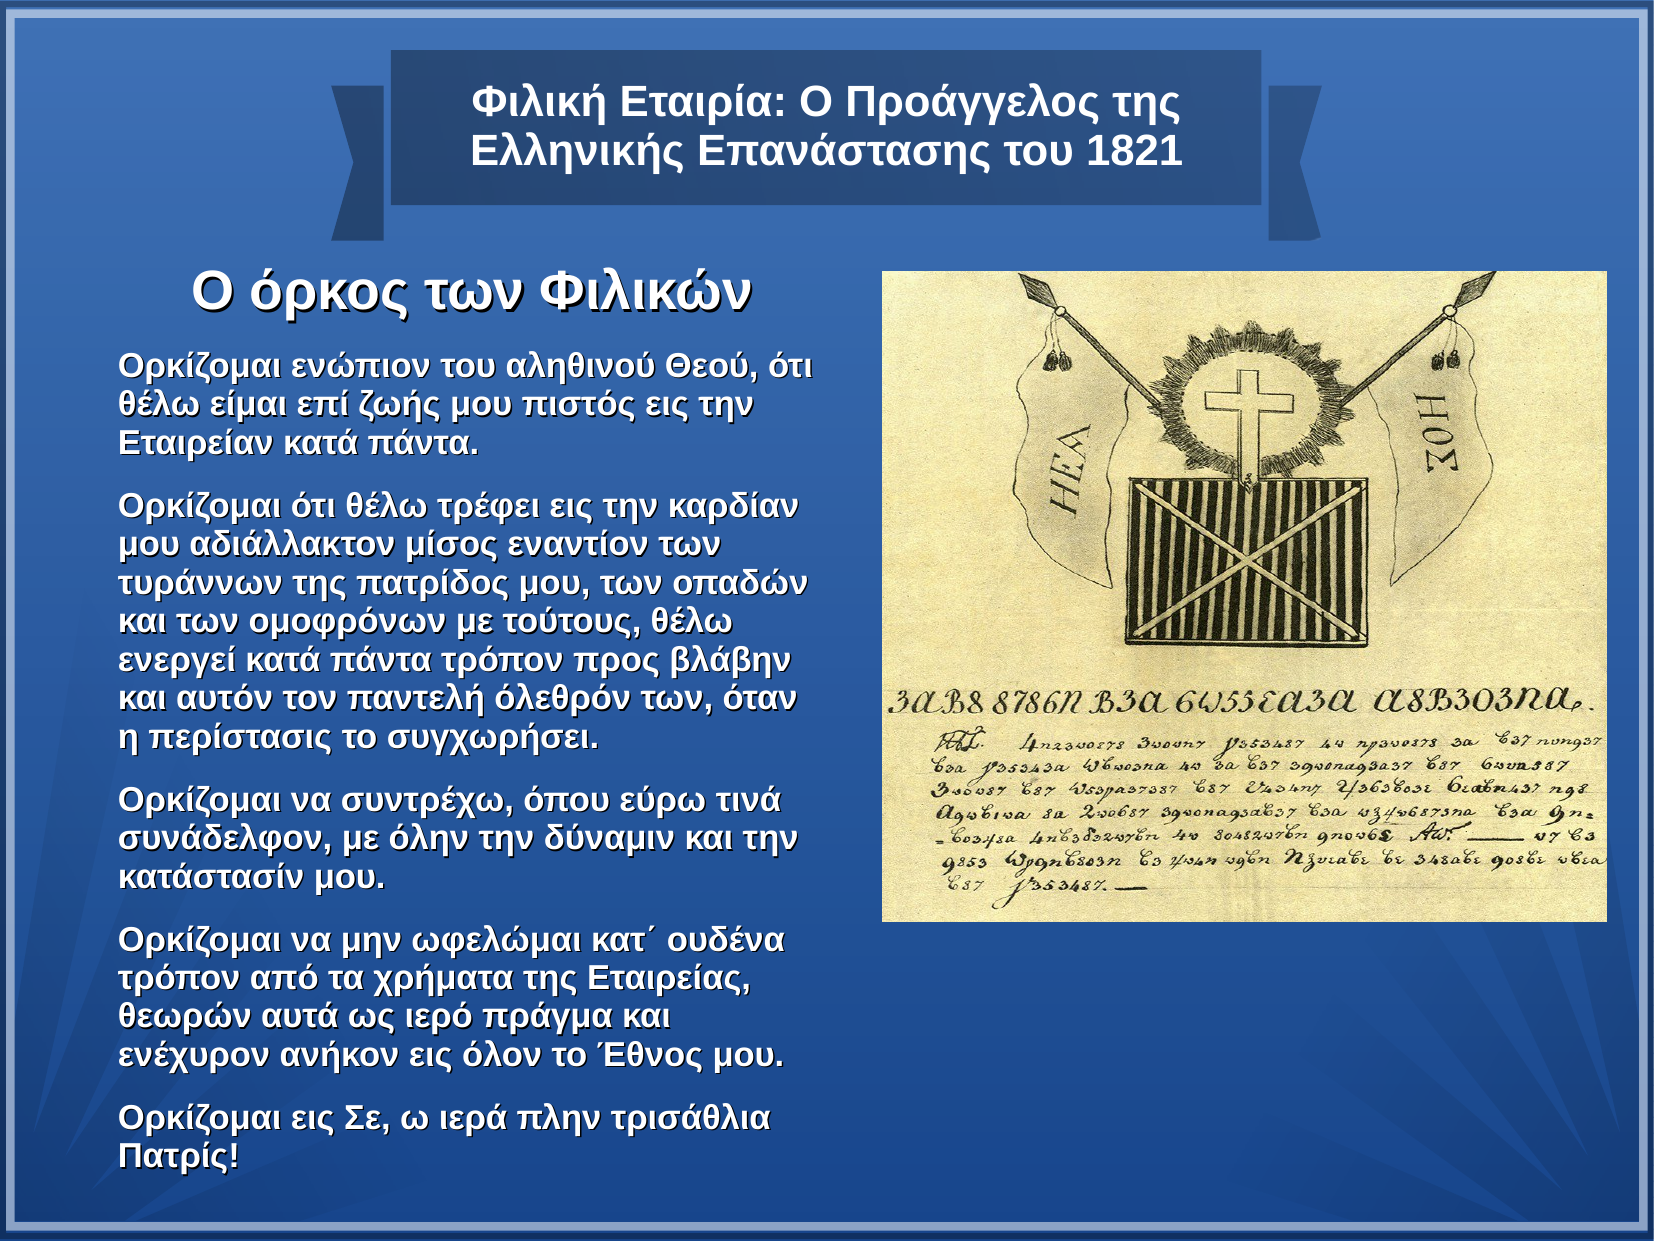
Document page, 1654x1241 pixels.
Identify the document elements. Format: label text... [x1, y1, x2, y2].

list Ο όρκος των Φιλικών Ορκίζομαι ενώπιον του αληθινού Θεού, ότι θέλω είμαι επί ζωής μου πιστός εις την Εταιρείαν κατά πάντα. Ορκίζομαι ότι θέλω τρέφει εις την καρδίαν μου αδιάλλακτον μίσος εναντίον των τυράννων της πατρίδος μου, των οπαδών και των ομοφρόνων με τούτους, θέλω ενεργεί κατά πάντα τρόπον προς βλάβην και αυτόν τον παντελή όλεθρόν των, όταν η περίστασις το συγχωρήσει. Ορκίζομαι να συντρέχω, όπου εύρω τινά συνάδελφον, με όλην την δύναμιν και την κατάστασίν μου. Ορκίζομαι να μην ωφελώμαι κατ΄ ουδένα τρόπον από τα χρήματα της Εταιρείας, θεωρών αυτά ως ιερό πράγμα και ενέχυρον ανήκον εις όλον το Έθνος μου. Ορκίζομαι εις Σε, ω ιερά πλην τρισάθλια Πατρίς! [59, 259, 827, 1182]
title Φιλική Εταιρία: Ο Προάγγελος της Ελληνικής Επανάστασης του 1821 [389, 47, 1264, 205]
picture [882, 271, 1607, 922]
